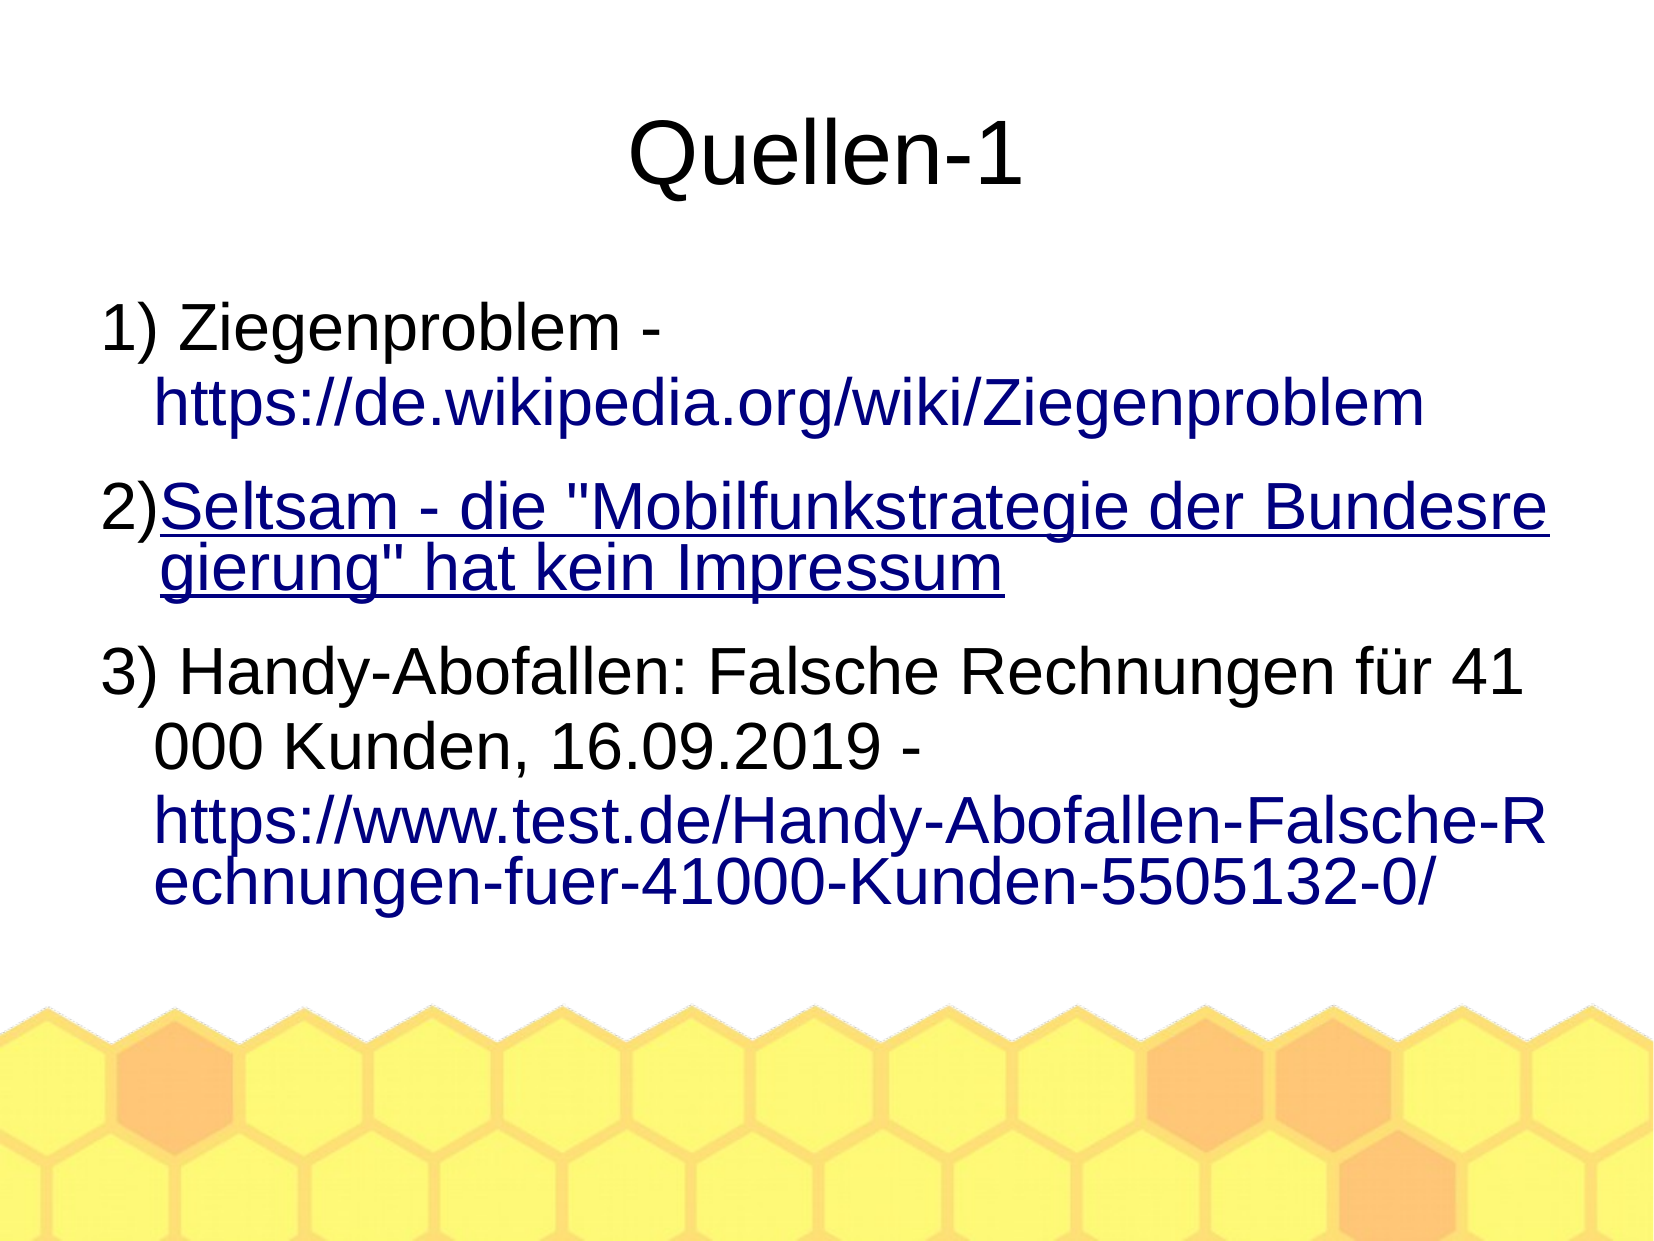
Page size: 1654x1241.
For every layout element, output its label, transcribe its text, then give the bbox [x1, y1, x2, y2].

title Quellen-1 [82, 49, 1571, 257]
picture [0, 1001, 1654, 1241]
list Ziegenproblem - https://de.wikipedia.org/wiki/Ziegenproblem Seltsam - die "Mobilfunkstrategie der Bundesregierung" hat kein Impressum Handy-Abofallen: Falsche Rechnungen für 41 000 Kunden, 16.09.2019 - https://www.test.de/Handy-Abofallen-Falsche-Rechnungen-fuer-41000-Kunden-5505132-0/ [82, 290, 1571, 1010]
